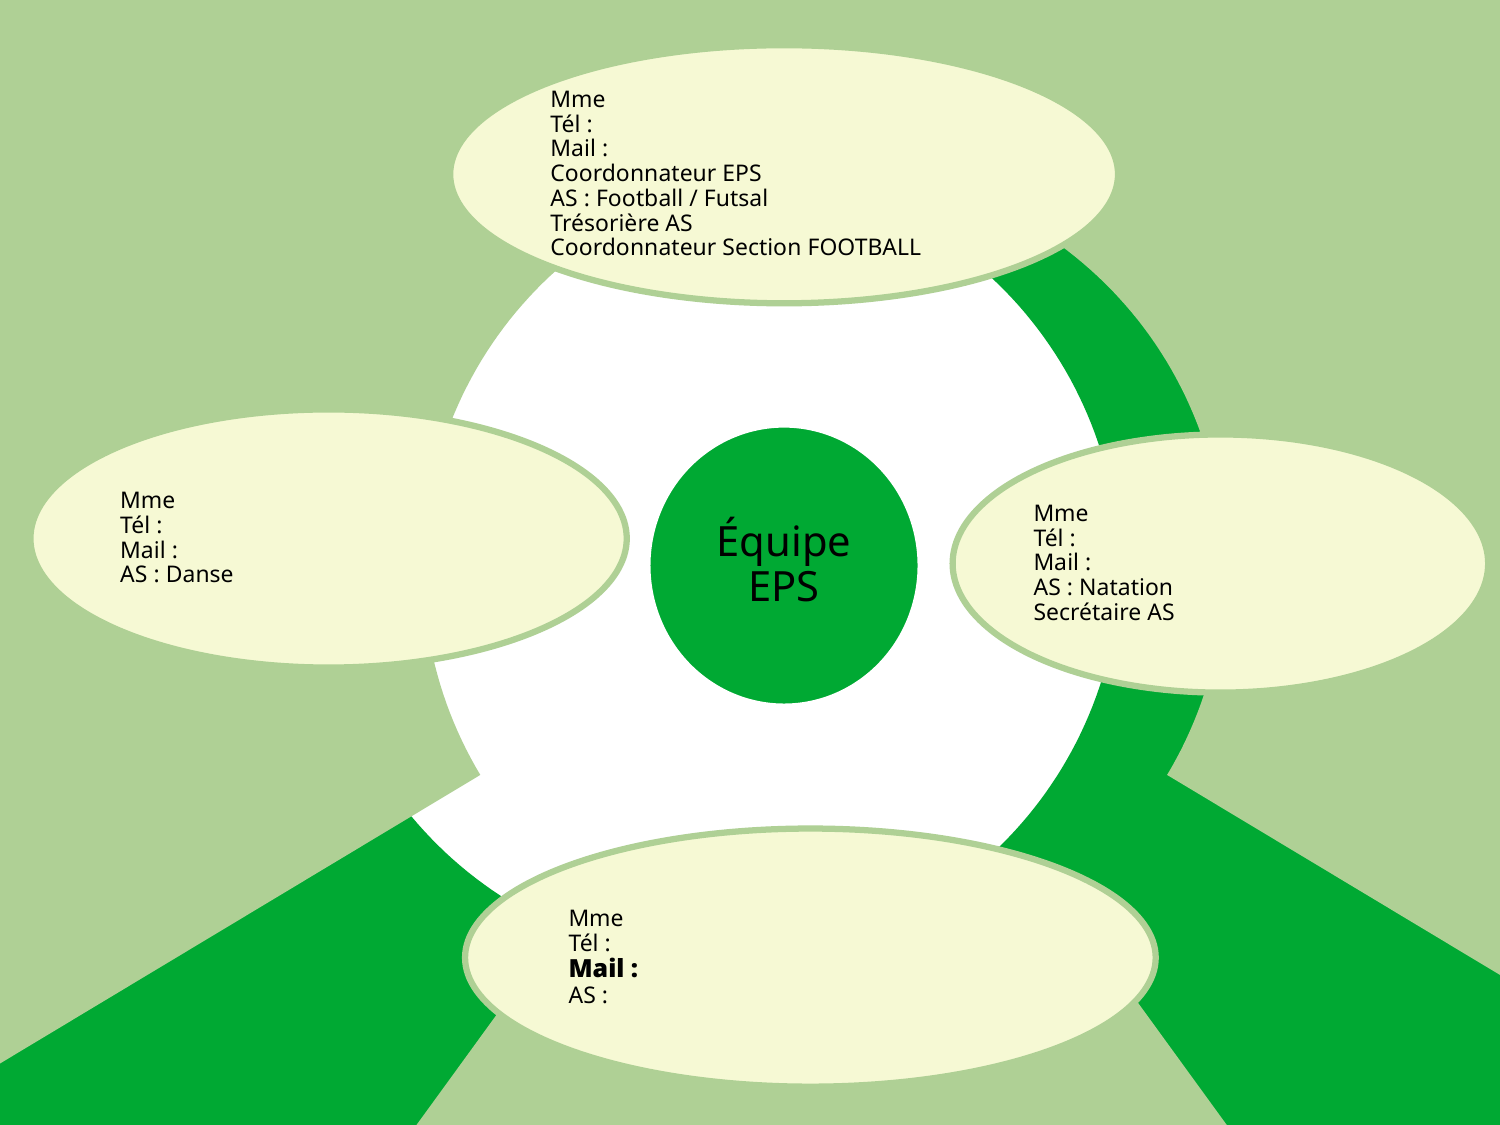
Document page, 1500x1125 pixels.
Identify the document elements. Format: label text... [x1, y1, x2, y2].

text_box Mme Tél : Mail : AS : Natation Secrétaire AS [952, 434, 1489, 693]
text_box Mme Tél : Mail : AS : [465, 828, 1156, 1087]
text_box [0, 0, 1500, 1125]
text_box Équipe EPS [647, 424, 921, 707]
text_box Mme Tél : Mail : Coordonnateur EPS AS : Football / Futsal Trésorière AS Coordonnateur Section FOOTBALL [450, 45, 1119, 304]
text_box Mme Tél : Mail : AS : Danse [30, 409, 627, 668]
